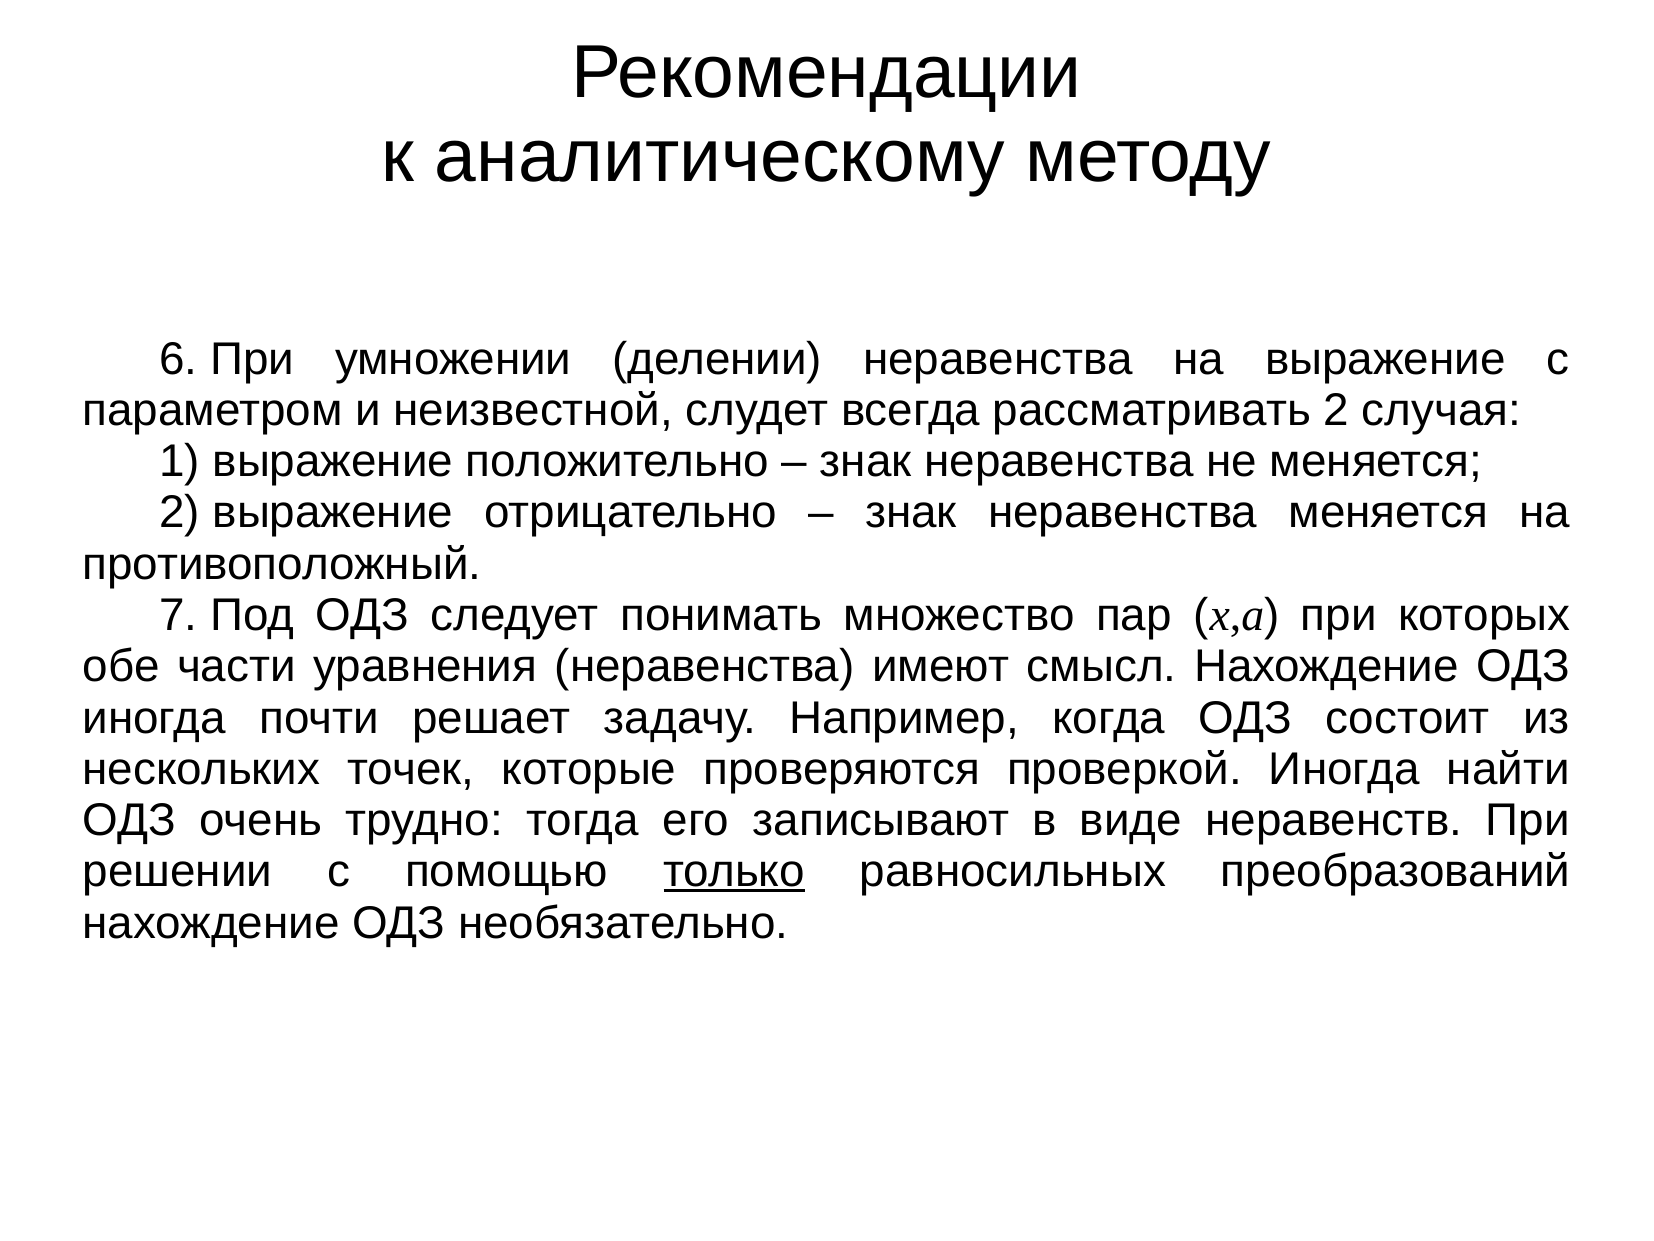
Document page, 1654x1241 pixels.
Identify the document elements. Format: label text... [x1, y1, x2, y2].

title Рекомендации к аналитическому методу [82, 29, 1571, 198]
subtitle 6. При умножении (делении) неравенства на выражение с параметром и неизвестной, слудет всегда рассматривать 2 случая: 1) выражение положительно – знак неравенства не меняется; 2) выражение отрицательно – знак неравенства меняется на противоположный. 7. Под ОДЗ следует понимать множество пар (x,a) при которых обе части уравнения (неравенства) имеют смысл. Нахождение ОДЗ иногда почти решает задачу. Например, когда ОДЗ состоит из нескольких точек, которые проверяются проверкой. Иногда найти ОДЗ очень трудно: тогда его записывают в виде неравенств. При решении с помощью только равносильных преобразований нахождение ОДЗ необязательно. [82, 236, 1571, 1222]
